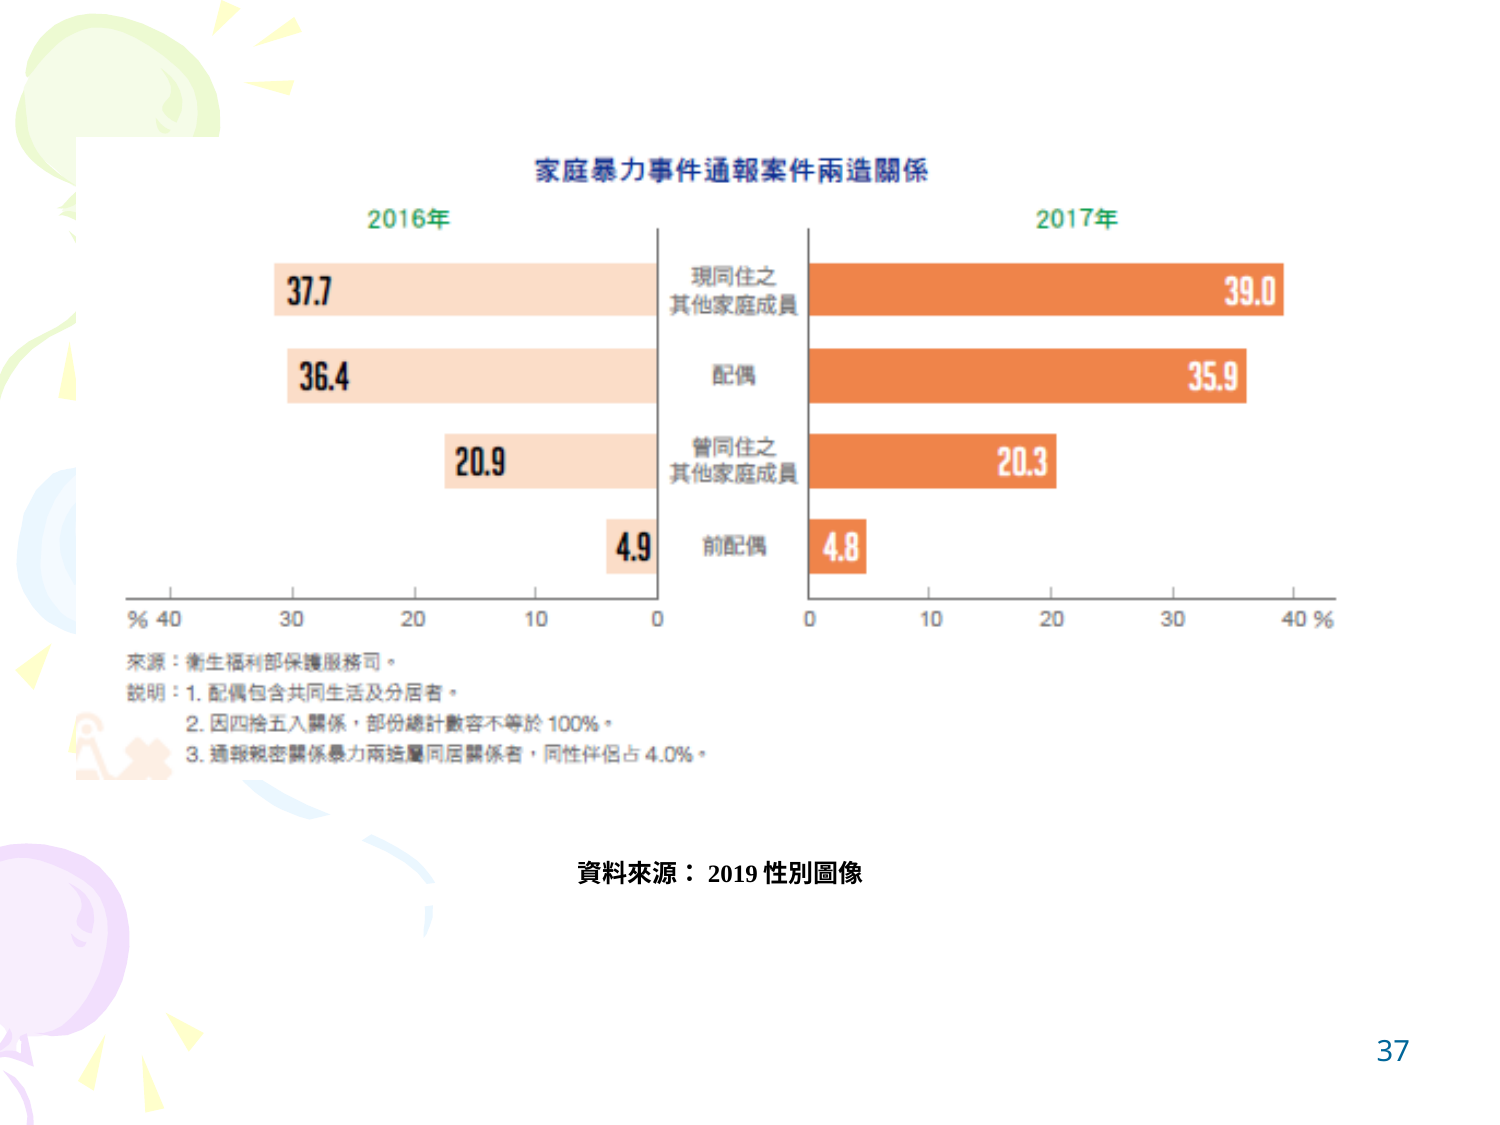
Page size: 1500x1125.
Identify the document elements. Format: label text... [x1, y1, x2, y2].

text_box <編號> [1074, 1024, 1426, 1100]
picture [76, 137, 1387, 780]
text_box 資料來源：2019性別圖像 [366, 849, 1075, 895]
